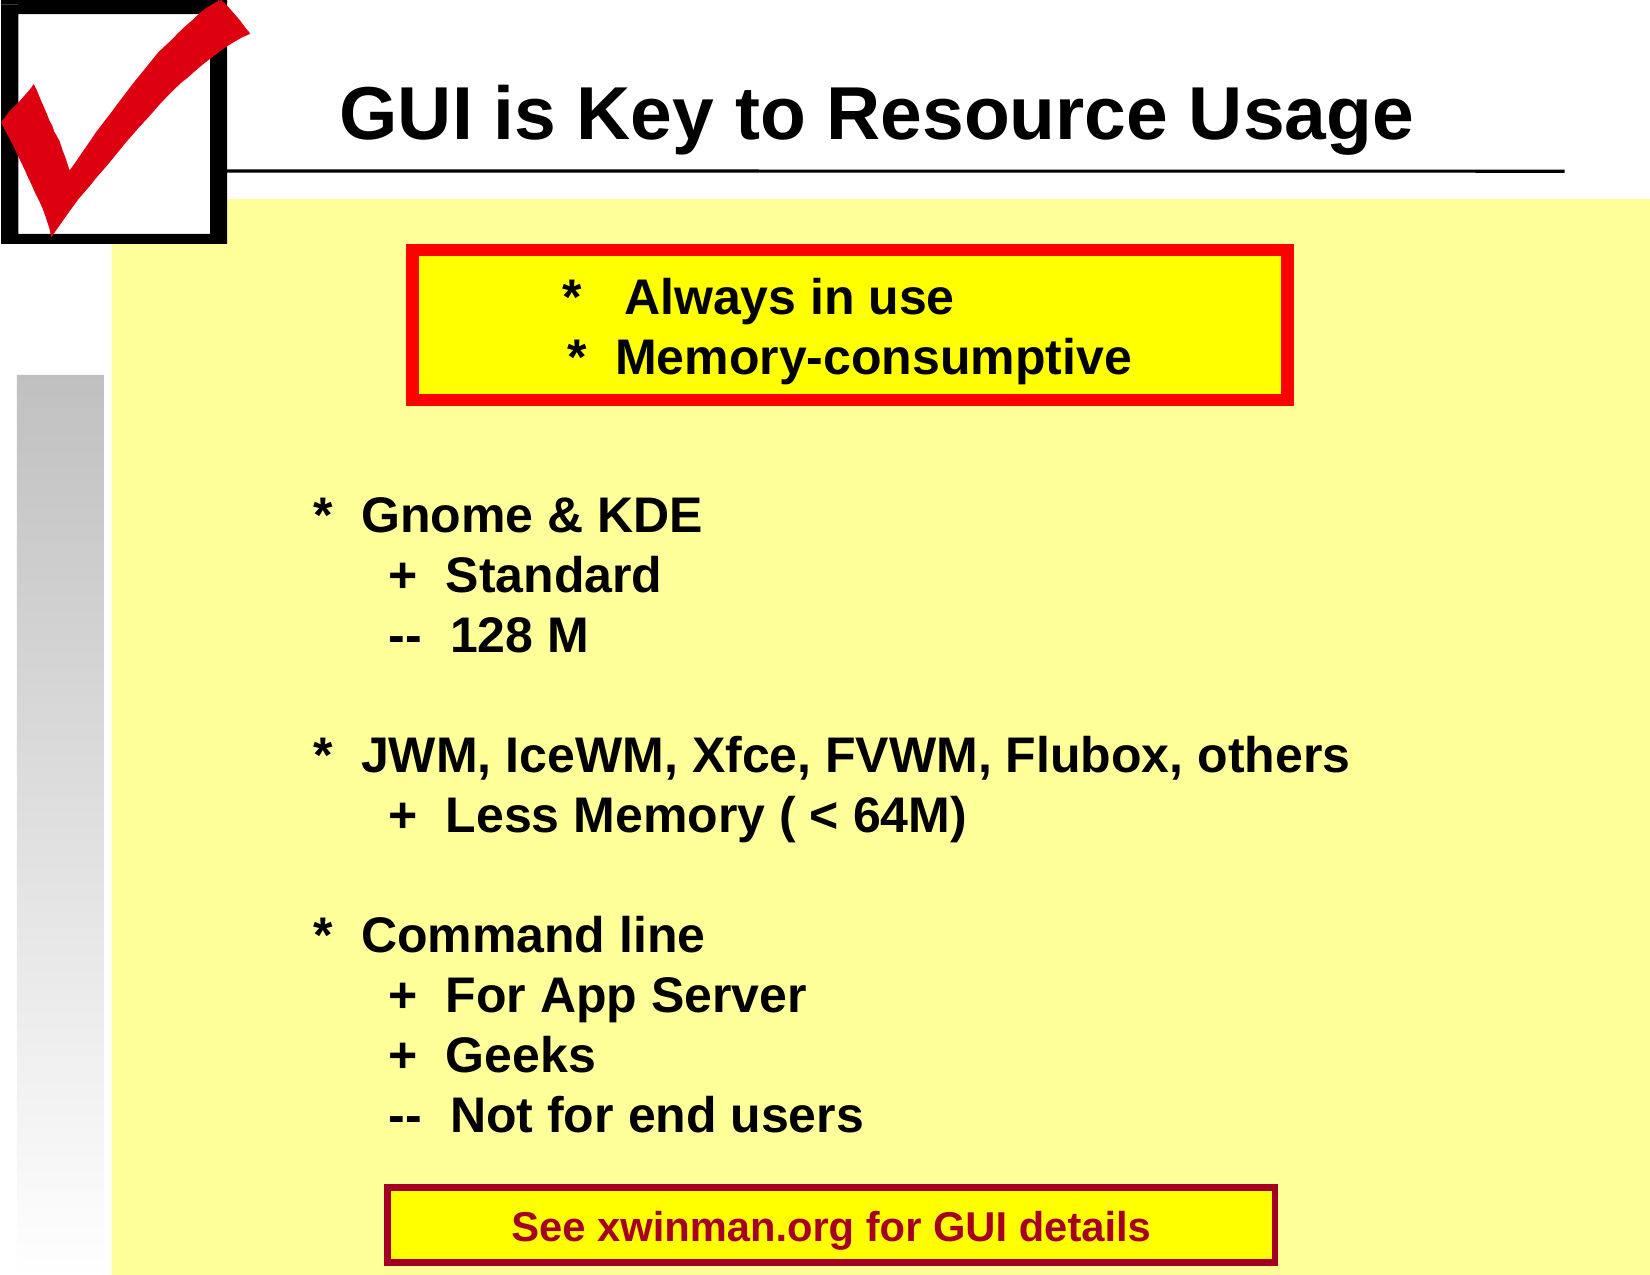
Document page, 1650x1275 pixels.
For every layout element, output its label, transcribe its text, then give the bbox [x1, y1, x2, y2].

text_box GUI is Key to Resource Usage [324, 56, 1431, 163]
picture [0, 0, 250, 244]
text_box See xwinman.org for GUI details [387, 1187, 1276, 1263]
text_box [112, 199, 1650, 1275]
text_box [16, 374, 105, 1275]
text_box * Always in use * Memory-consumptive [412, 249, 1288, 400]
text_box * Gnome & KDE + Standard -- 128 M * JWM, IceWM, Xfce, FVWM, Flubox, others + Less Memory ( < 64M) * Command line + For App Server + Geeks -- Not for end users [298, 474, 1367, 1151]
